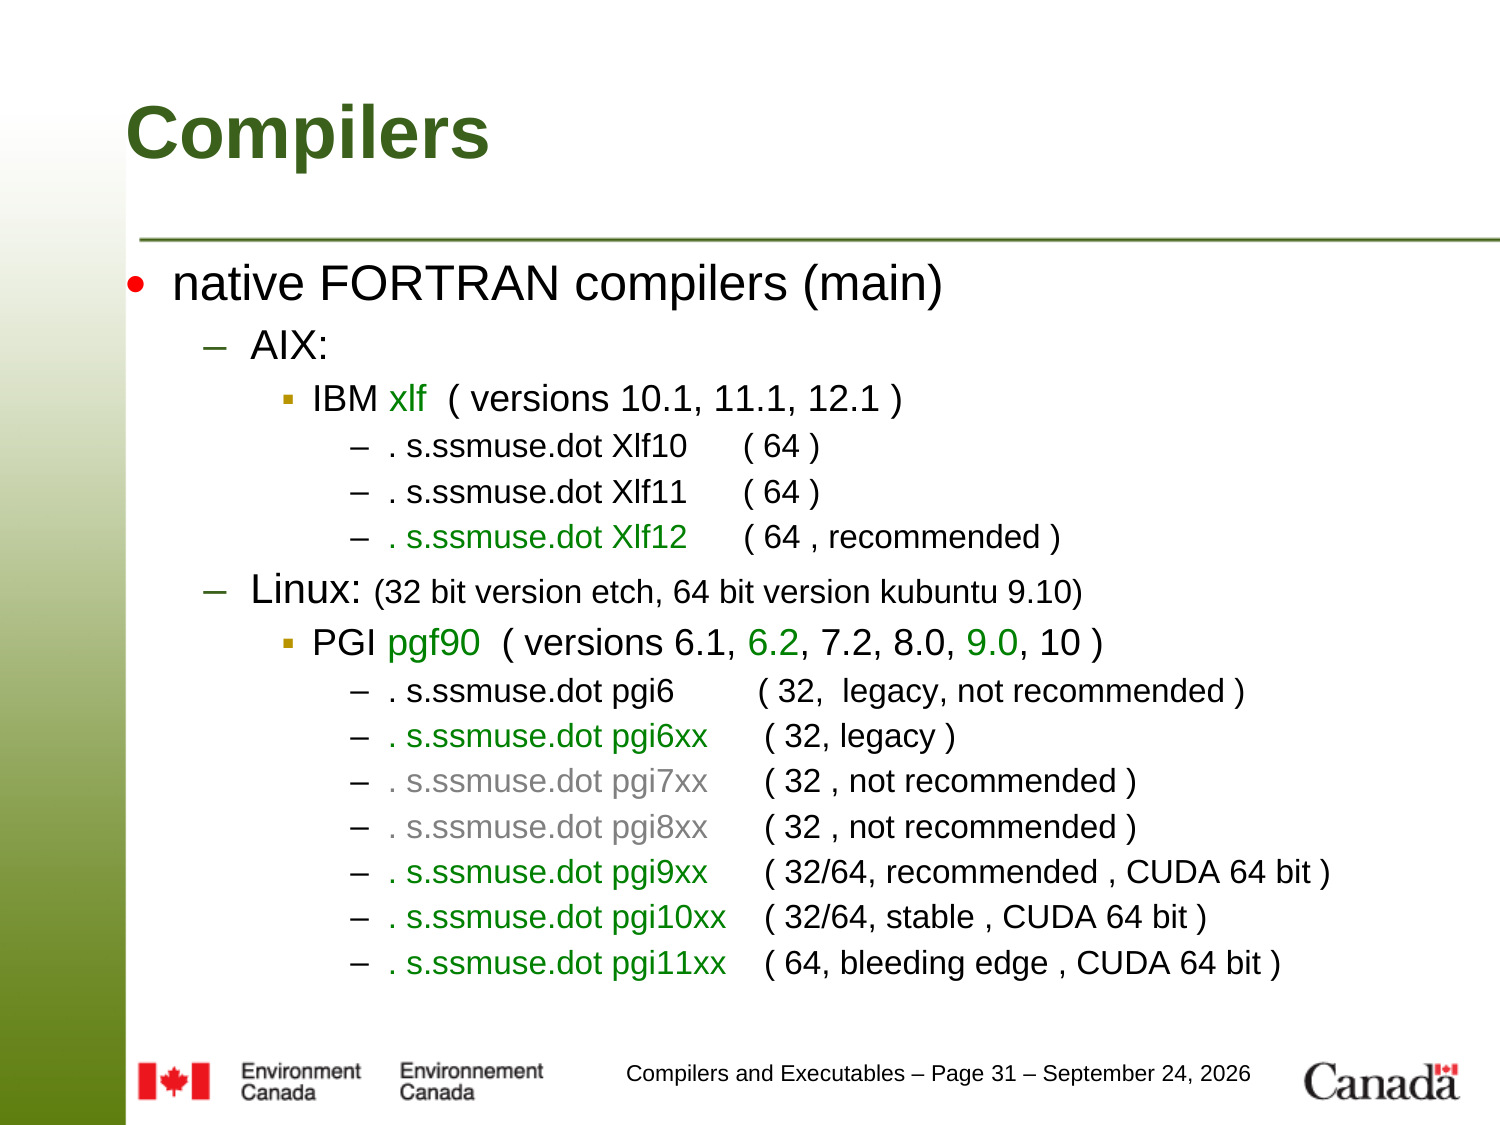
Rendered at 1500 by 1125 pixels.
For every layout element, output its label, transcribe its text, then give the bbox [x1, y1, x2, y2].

list native FORTRAN compilers (main) AIX: IBM xlf ( versions 10.1, 11.1, 12.1 ) . s.ssmuse.dot Xlf10 ( 64 ) . s.ssmuse.dot Xlf11 ( 64 ) . s.ssmuse.dot Xlf12 ( 64 , recommended ) Linux: (32 bit version etch, 64 bit version kubuntu 9.10) PGI pgf90 ( versions 6.1, 6.2, 7.2, 8.0, 9.0, 10 ) . s.ssmuse.dot pgi6 ( 32, legacy, not recommended ) . s.ssmuse.dot pgi6xx ( 32, legacy ) . s.ssmuse.dot pgi7xx ( 32 , not recommended ) . s.ssmuse.dot pgi8xx ( 32 , not recommended ) . s.ssmuse.dot pgi9xx ( 32/64, recommended , CUDA 64 bit ) . s.ssmuse.dot pgi10xx ( 32/64, stable , CUDA 64 bit ) . s.ssmuse.dot pgi11xx ( 64, bleeding edge , CUDA 64 bit ) [125, 255, 1463, 1009]
picture [0, 0, 1500, 1125]
title Compilers [125, 52, 1463, 213]
